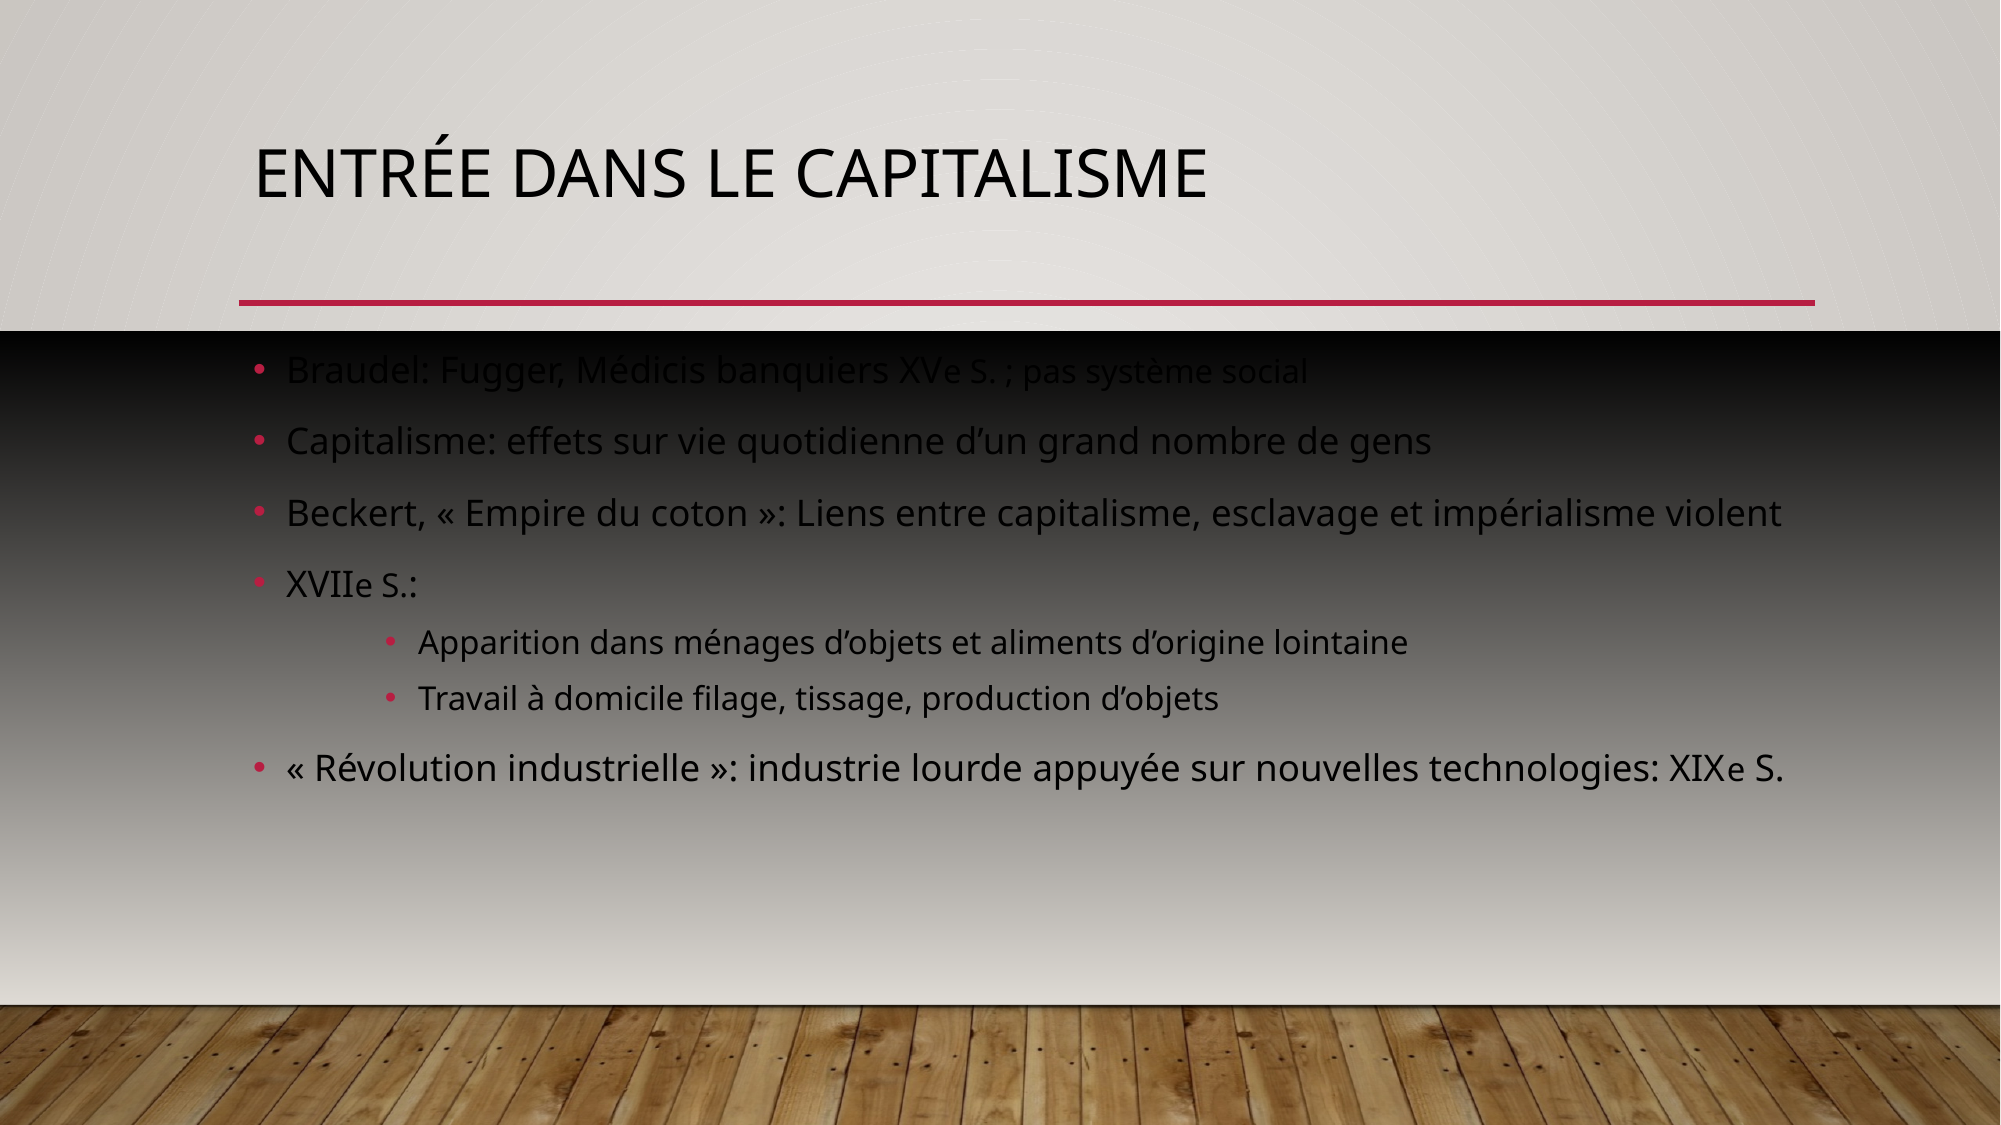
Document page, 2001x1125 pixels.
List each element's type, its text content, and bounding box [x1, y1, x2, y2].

list Braudel: Fugger, Médicis banquiers XVe S. ; pas système social Capitalisme: effets sur vie quotidienne d’un grand nombre de gens Beckert, « Empire du coton »: Liens entre capitalisme, esclavage et impérialisme violent XVIIe S.: Apparition dans ménages d’objets et aliments d’origine lointaine Travail à domicile filage, tissage, production d’objets « Révolution industrielle »: industrie lourde appuyée sur nouvelles technologies: XIXe S. [238, 330, 1814, 897]
title Entrée dans le capitalisme [238, 131, 1814, 305]
